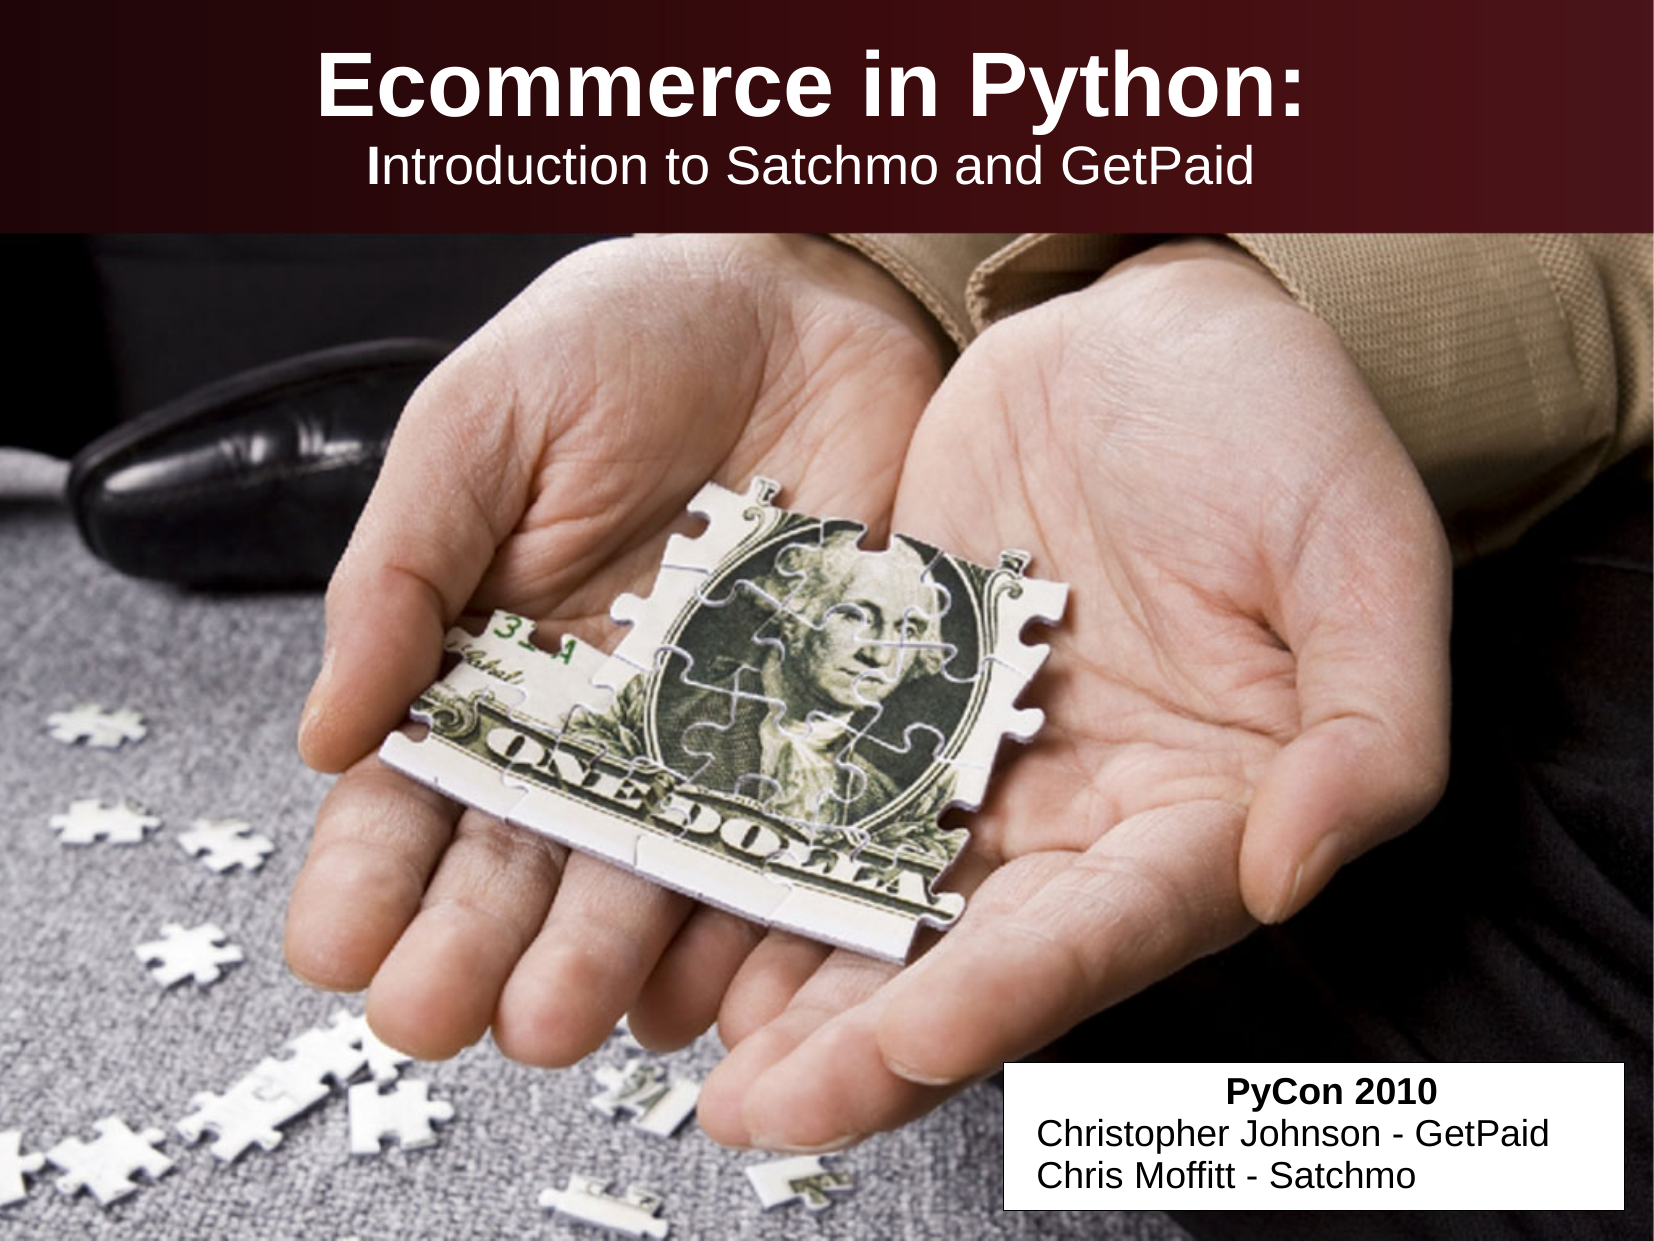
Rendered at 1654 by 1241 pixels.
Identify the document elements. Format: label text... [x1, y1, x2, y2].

text_box [1003, 1062, 1625, 1211]
title Ecommerce in Python: Introduction to Satchmo and GetPaid [67, 18, 1557, 211]
picture [0, 0, 1654, 1241]
text_box PyCon 2010 Christopher Johnson - GetPaid Chris Moffitt - Satchmo [1021, 1062, 1642, 1204]
